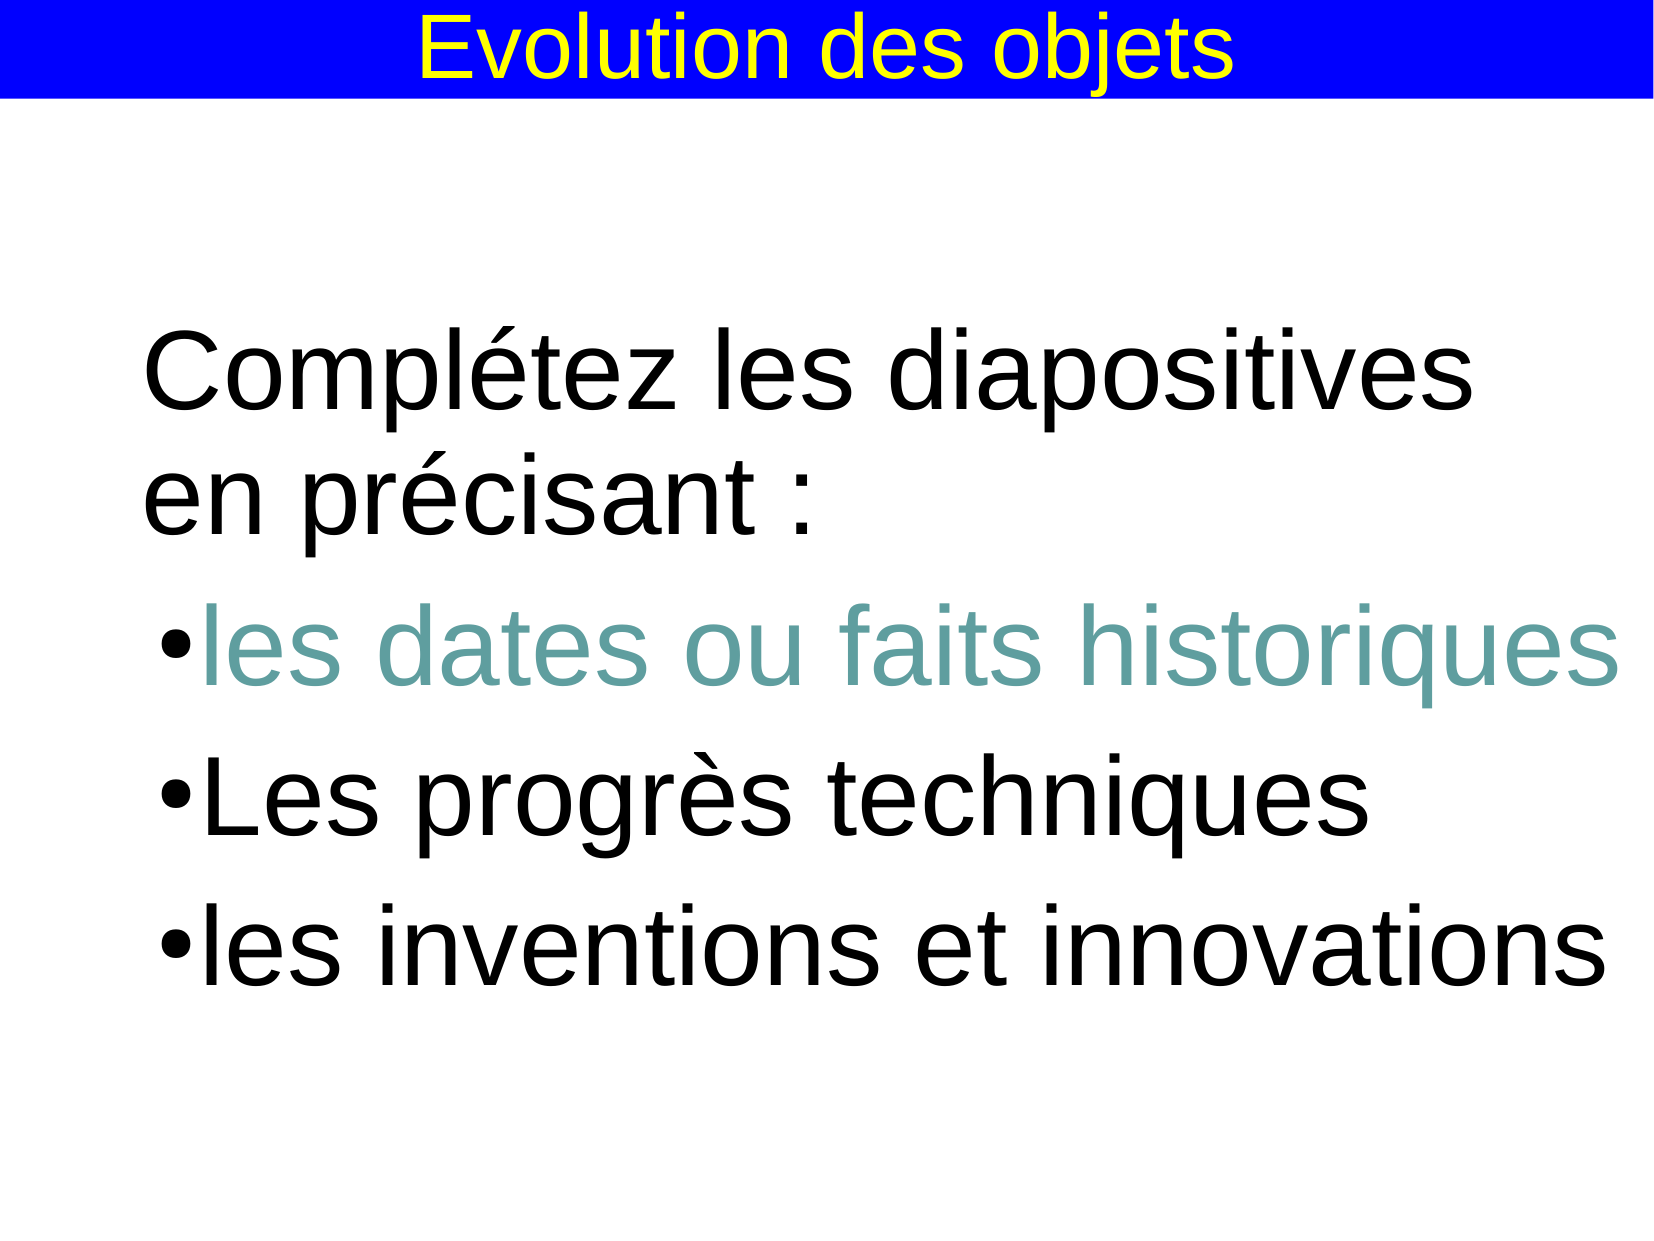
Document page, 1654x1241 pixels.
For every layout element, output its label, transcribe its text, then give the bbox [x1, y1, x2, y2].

list Complétez les diapositives en précisant : les dates ou faits historiques Les progrès techniques les inventions et innovations [141, 307, 1630, 1027]
title Evolution des objets [0, 0, 1654, 99]
